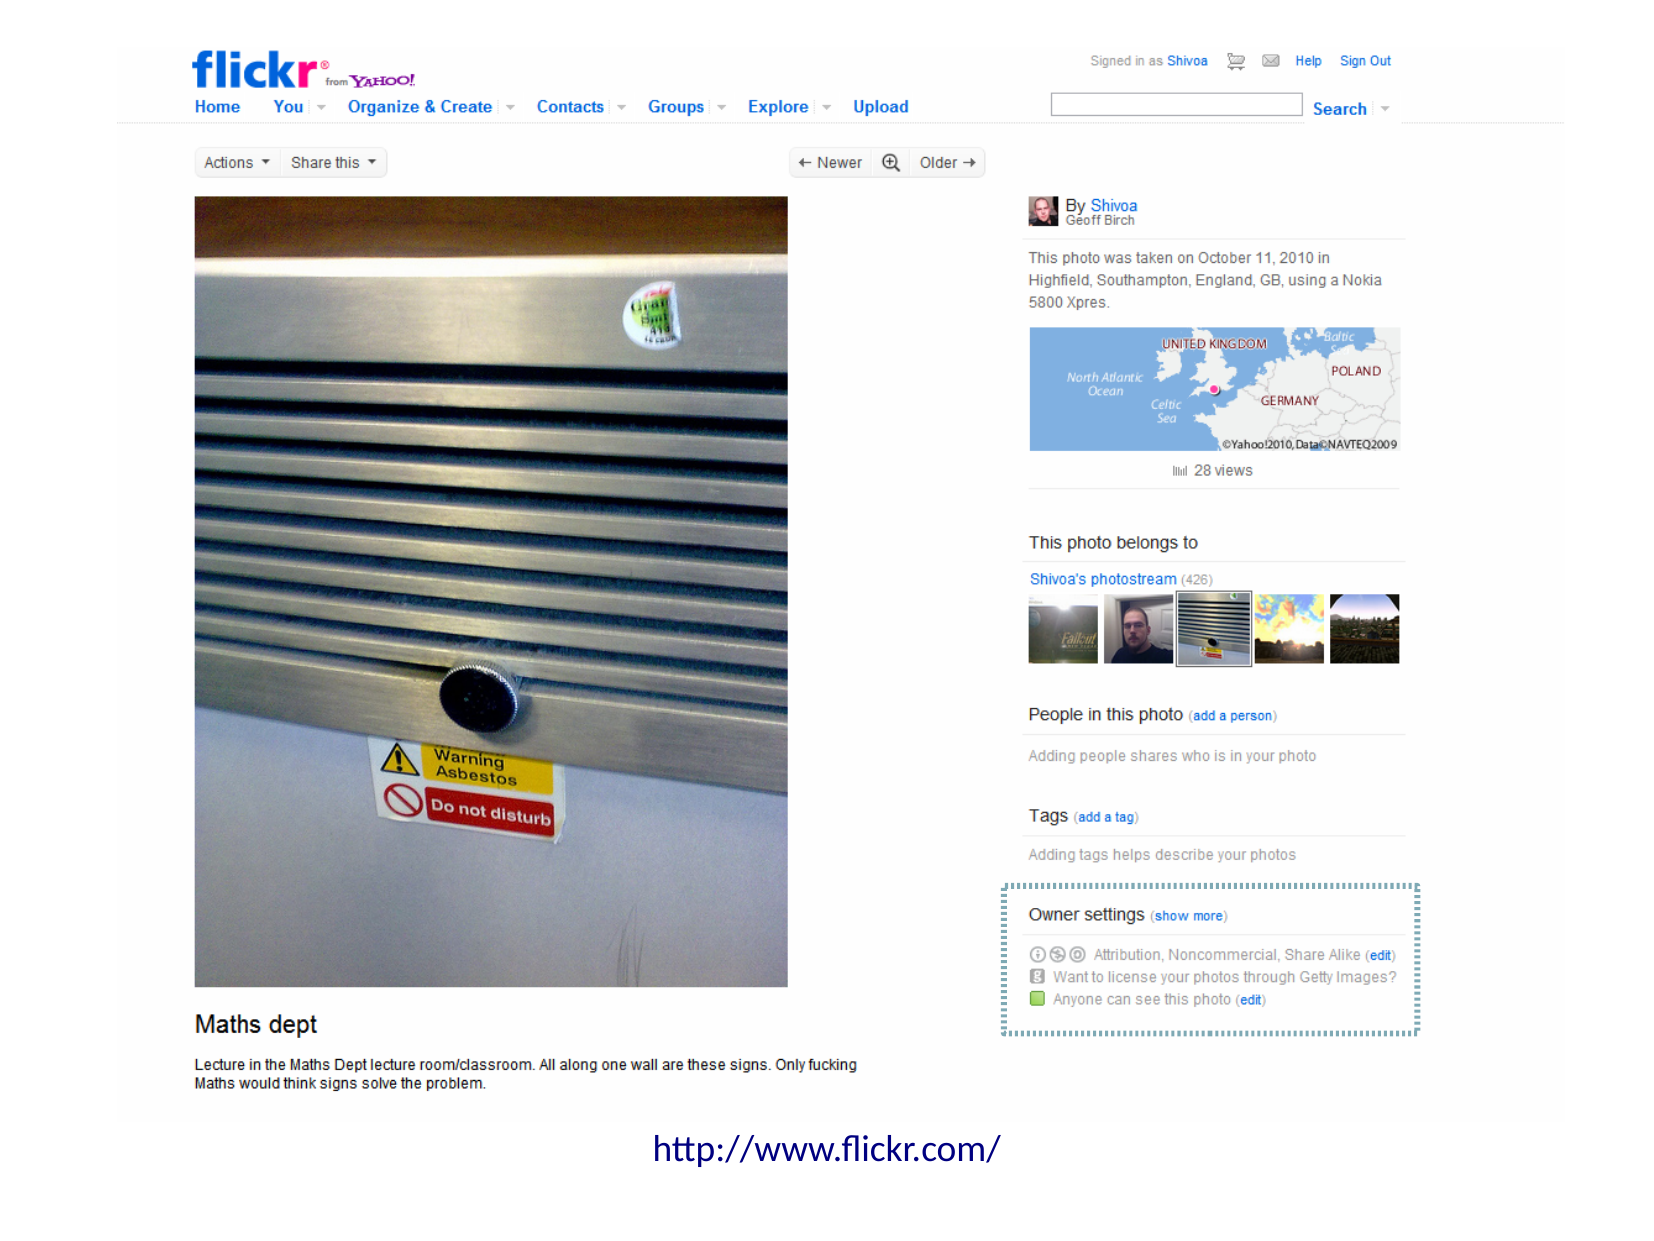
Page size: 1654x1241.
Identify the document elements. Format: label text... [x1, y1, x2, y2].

picture [117, 47, 1565, 1122]
title http://www.flickr.com/ [82, 1122, 1571, 1182]
